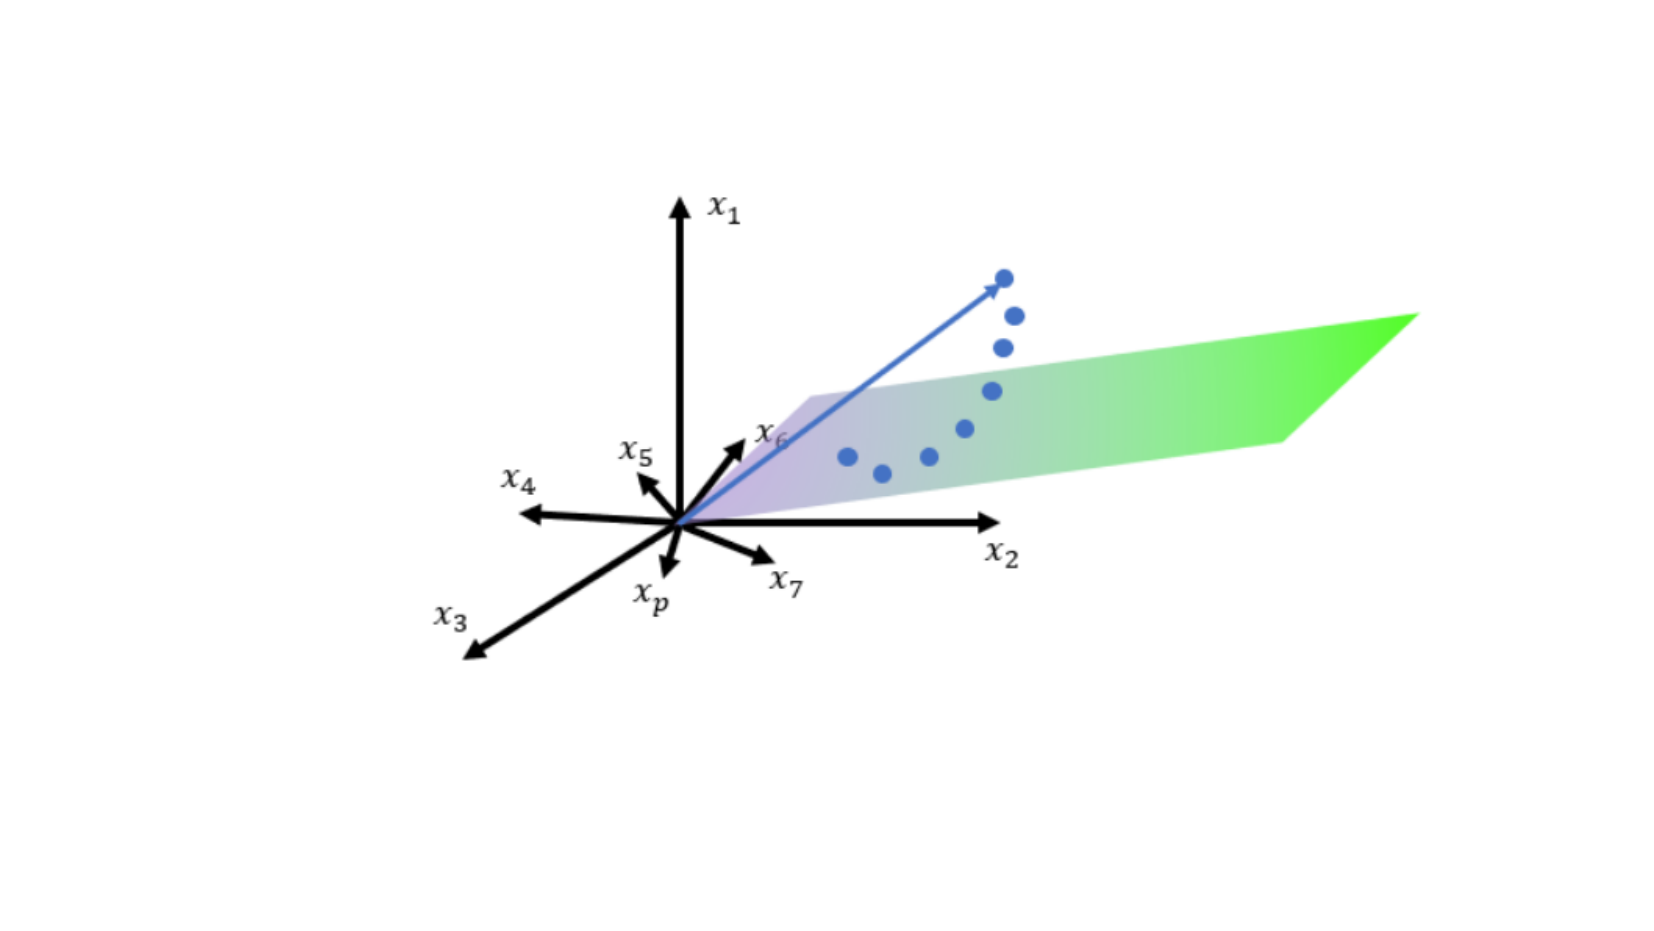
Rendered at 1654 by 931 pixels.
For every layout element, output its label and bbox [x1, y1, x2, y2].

picture [420, 168, 1445, 714]
